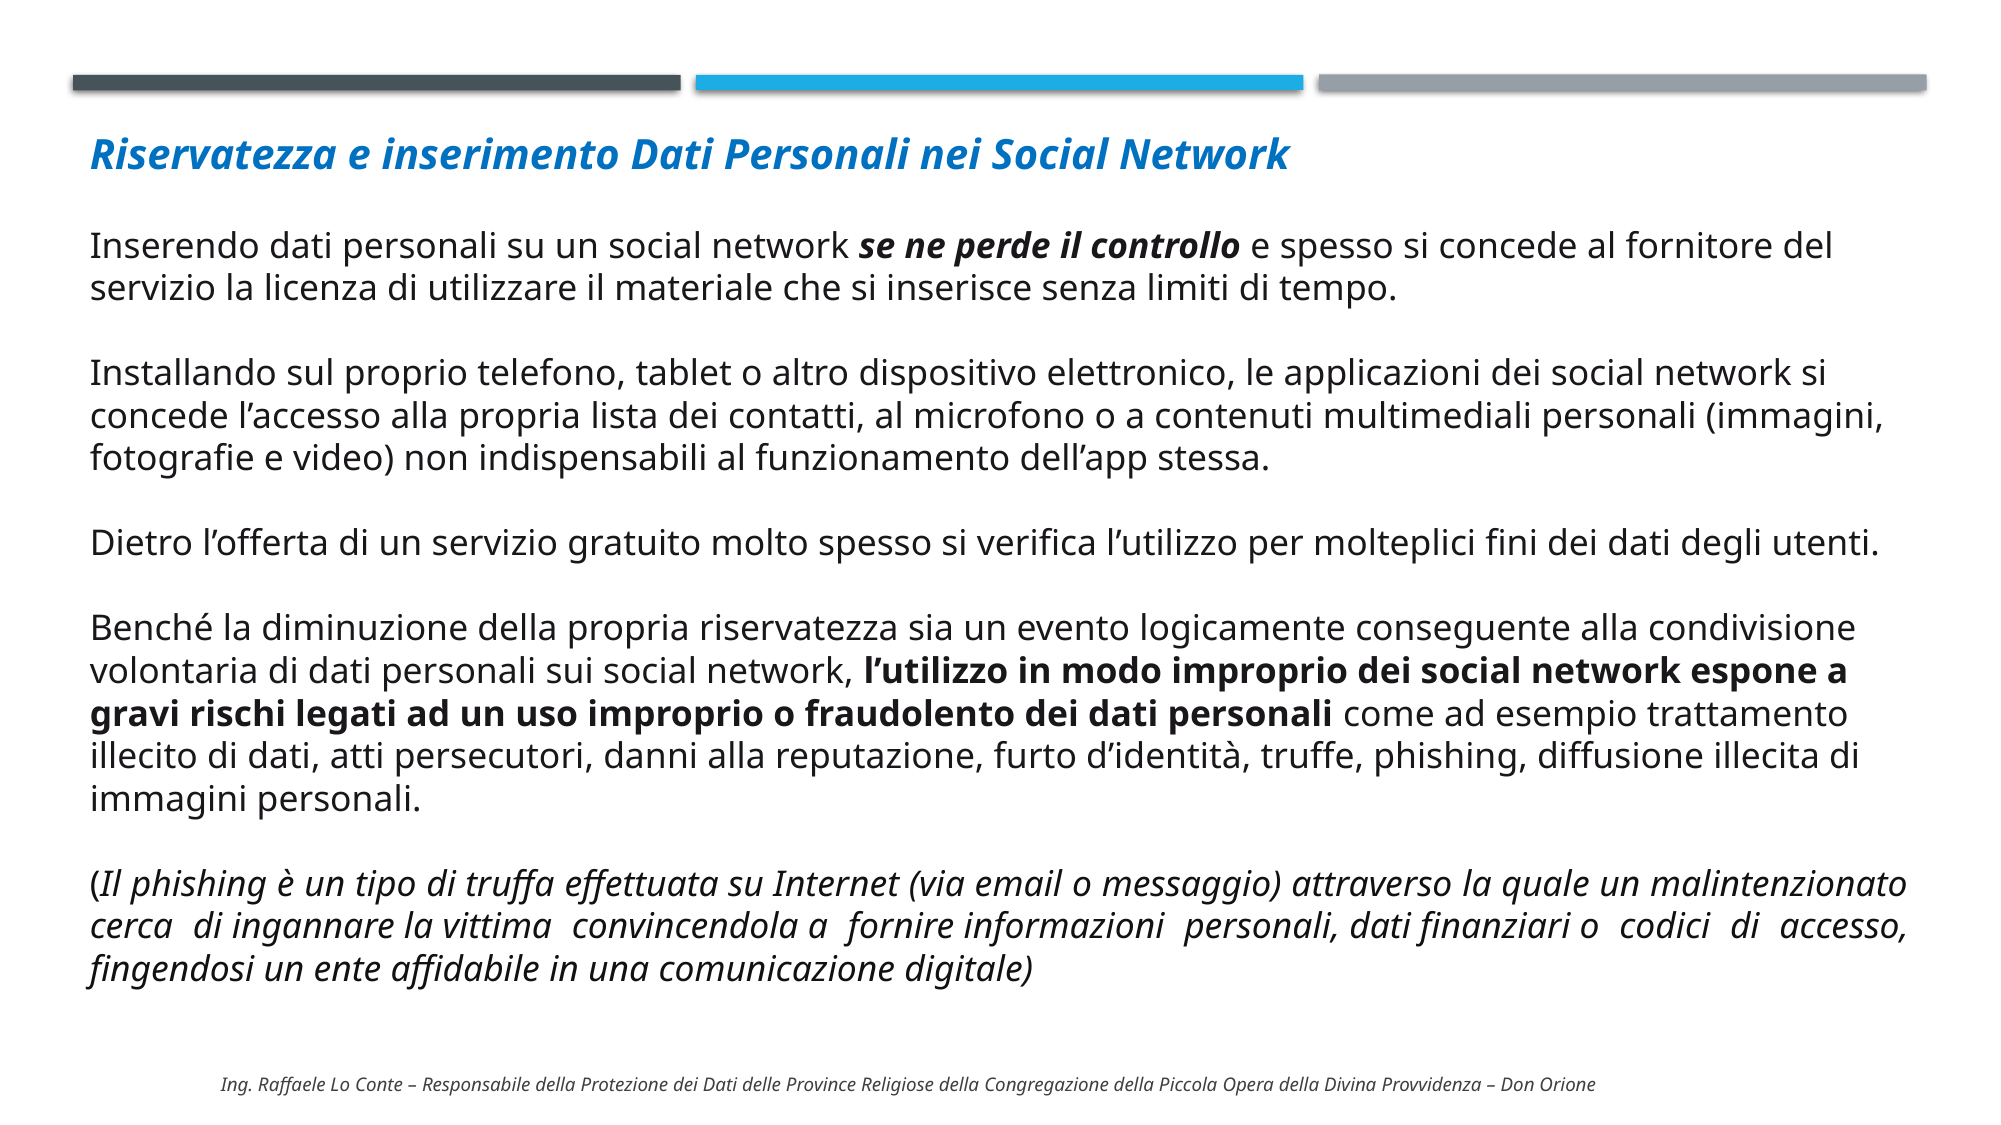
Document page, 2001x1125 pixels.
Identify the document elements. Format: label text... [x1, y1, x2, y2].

slide_number Ing. Raffaele Lo Conte – Responsabile della Protezione dei Dati delle Province Religiose della Congregazione della Piccola Opera della Divina Provvidenza – Don Orione [100, 1053, 1715, 1114]
text_box Riservatezza e inserimento Dati Personali nei Social Network Inserendo dati personali su un social network se ne perde il controllo e spesso si concede al fornitore del servizio la licenza di utilizzare il materiale che si inserisce senza limiti di tempo. Installando sul proprio telefono, tablet o altro dispositivo elettronico, le applicazioni dei social network si concede l’accesso alla propria lista dei contatti, al microfono o a contenuti multimediali personali (immagini, fotografie e video) non indispensabili al funzionamento dell’app stessa. Dietro l’offerta di un servizio gratuito molto spesso si verifica l’utilizzo per molteplici fini dei dati degli utenti. Benché la diminuzione della propria riservatezza sia un evento logicamente conseguente alla condivisione volontaria di dati personali sui social network, l’utilizzo in modo improprio dei social network espone a gravi rischi legati ad un uso improprio o fraudolento dei dati personali come ad esempio trattamento illecito di dati, atti persecutori, danni alla reputazione, furto d’identità, truffe, phishing, diffusione illecita di immagini personali. (Il phishing è un tipo di truffa effettuata su Internet (via email o messaggio) attraverso la quale un malintenzionato cerca di ingannare la vittima convincendola a fornire informazioni personali, dati finanziari o codici di accesso, fingendosi un ente affidabile in una comunicazione digitale) [75, 120, 1925, 996]
